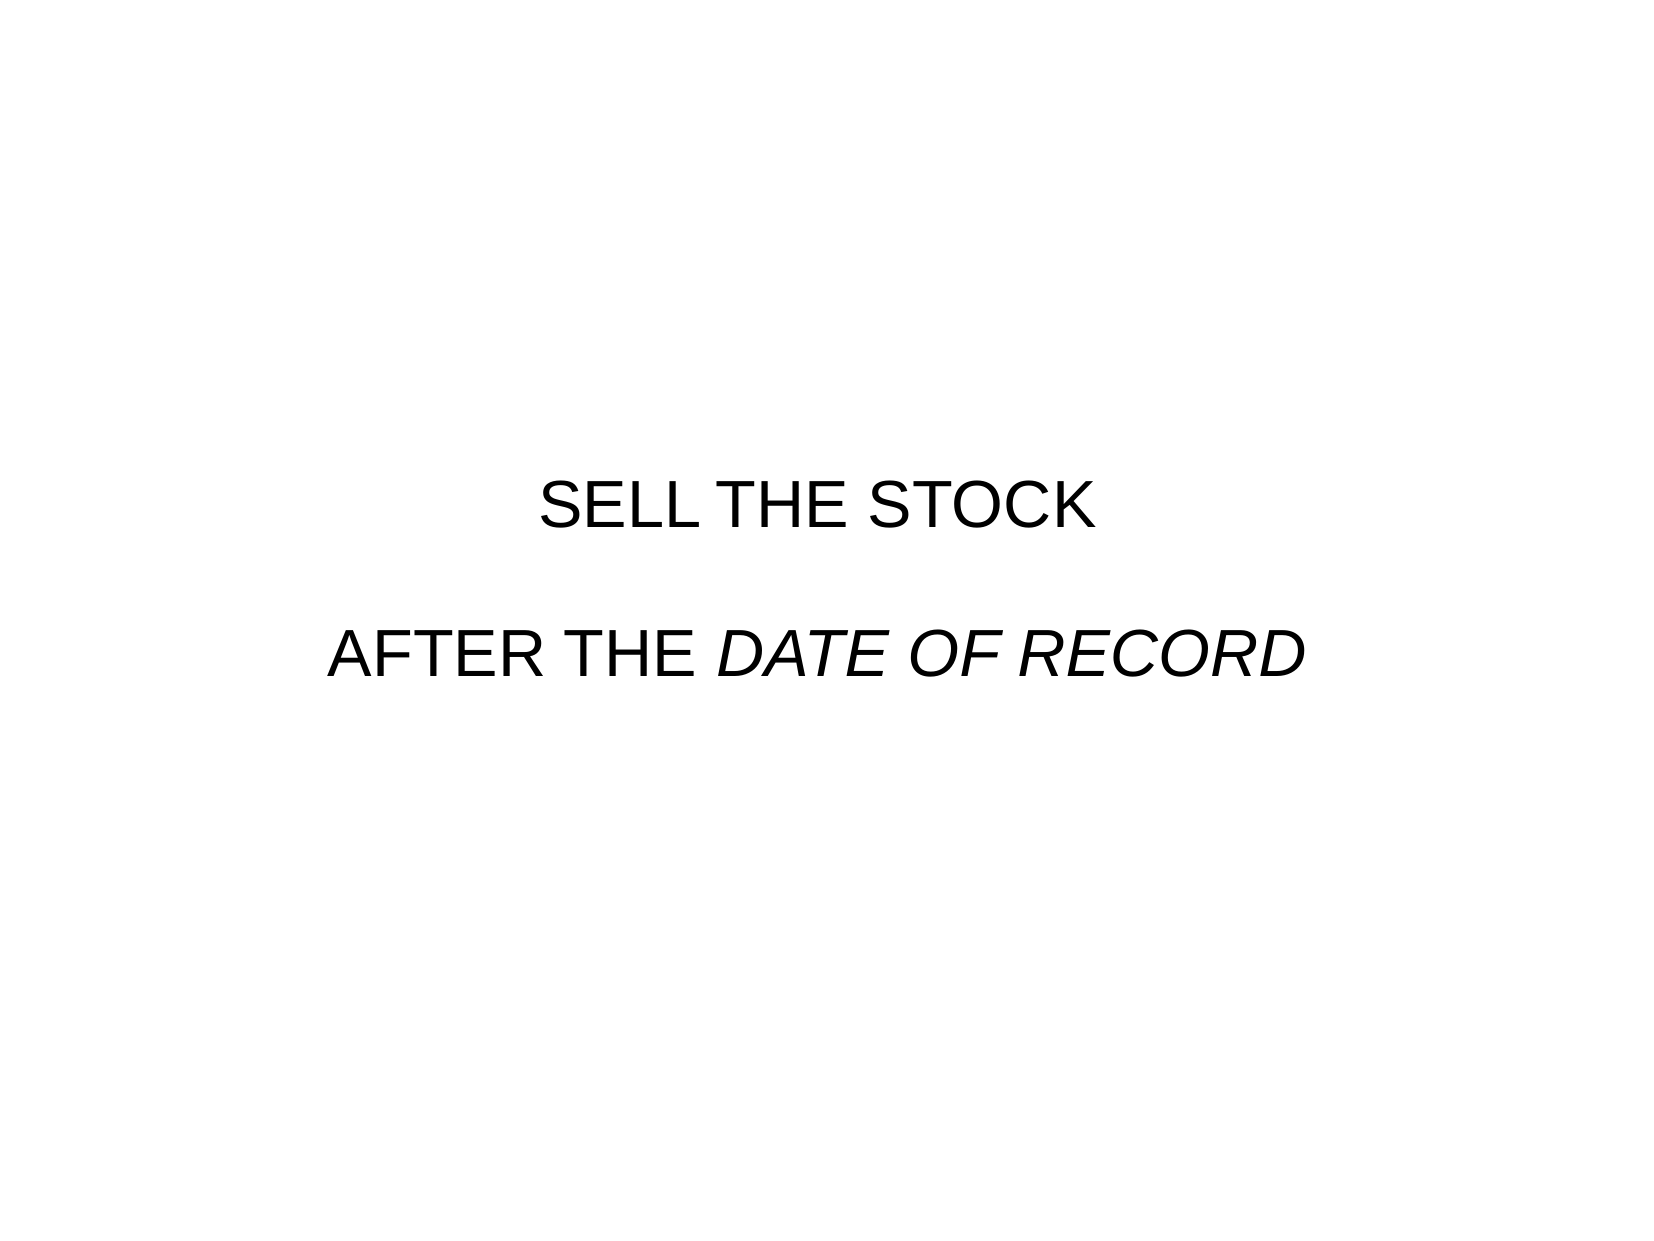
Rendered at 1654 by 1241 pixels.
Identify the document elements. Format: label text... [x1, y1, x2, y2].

subtitle SELL THE STOCK AFTER THE DATE OF RECORD [82, 49, 1571, 1109]
